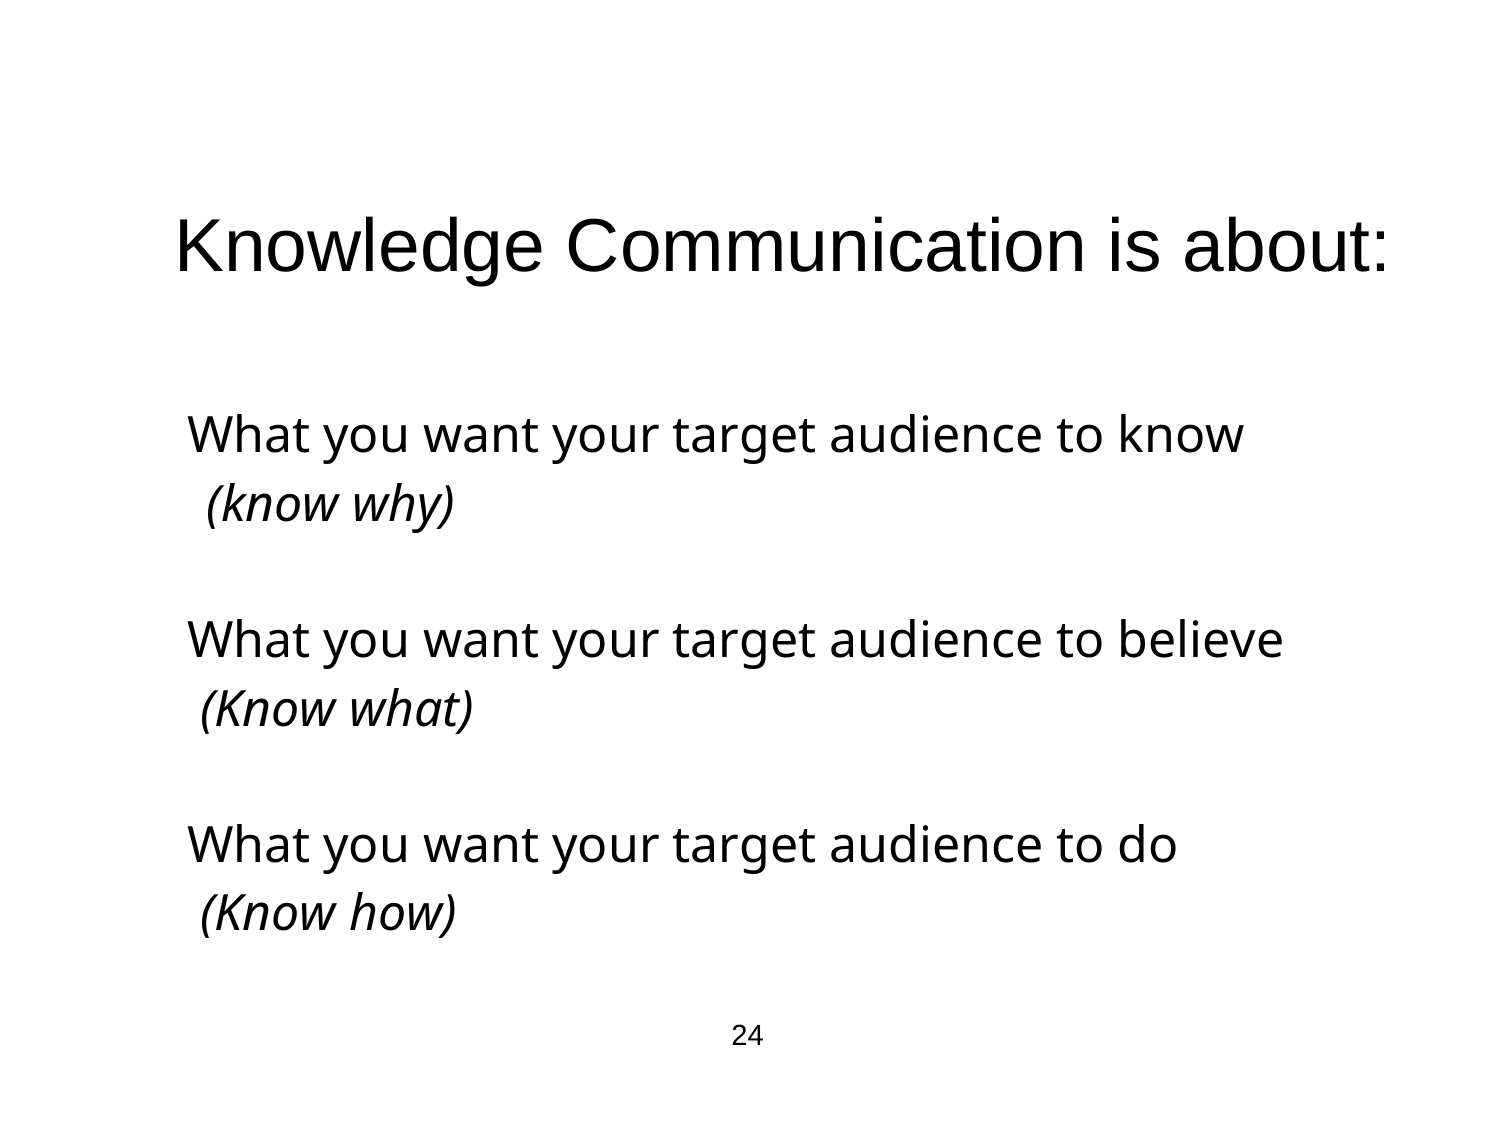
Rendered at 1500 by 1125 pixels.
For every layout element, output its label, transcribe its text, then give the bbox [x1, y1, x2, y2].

text_box Knowledge Communication is about: What you want your target audience to know (know why) What you want your target audience to believe (Know what) What you want your target audience to do (Know how) [159, 196, 1459, 954]
